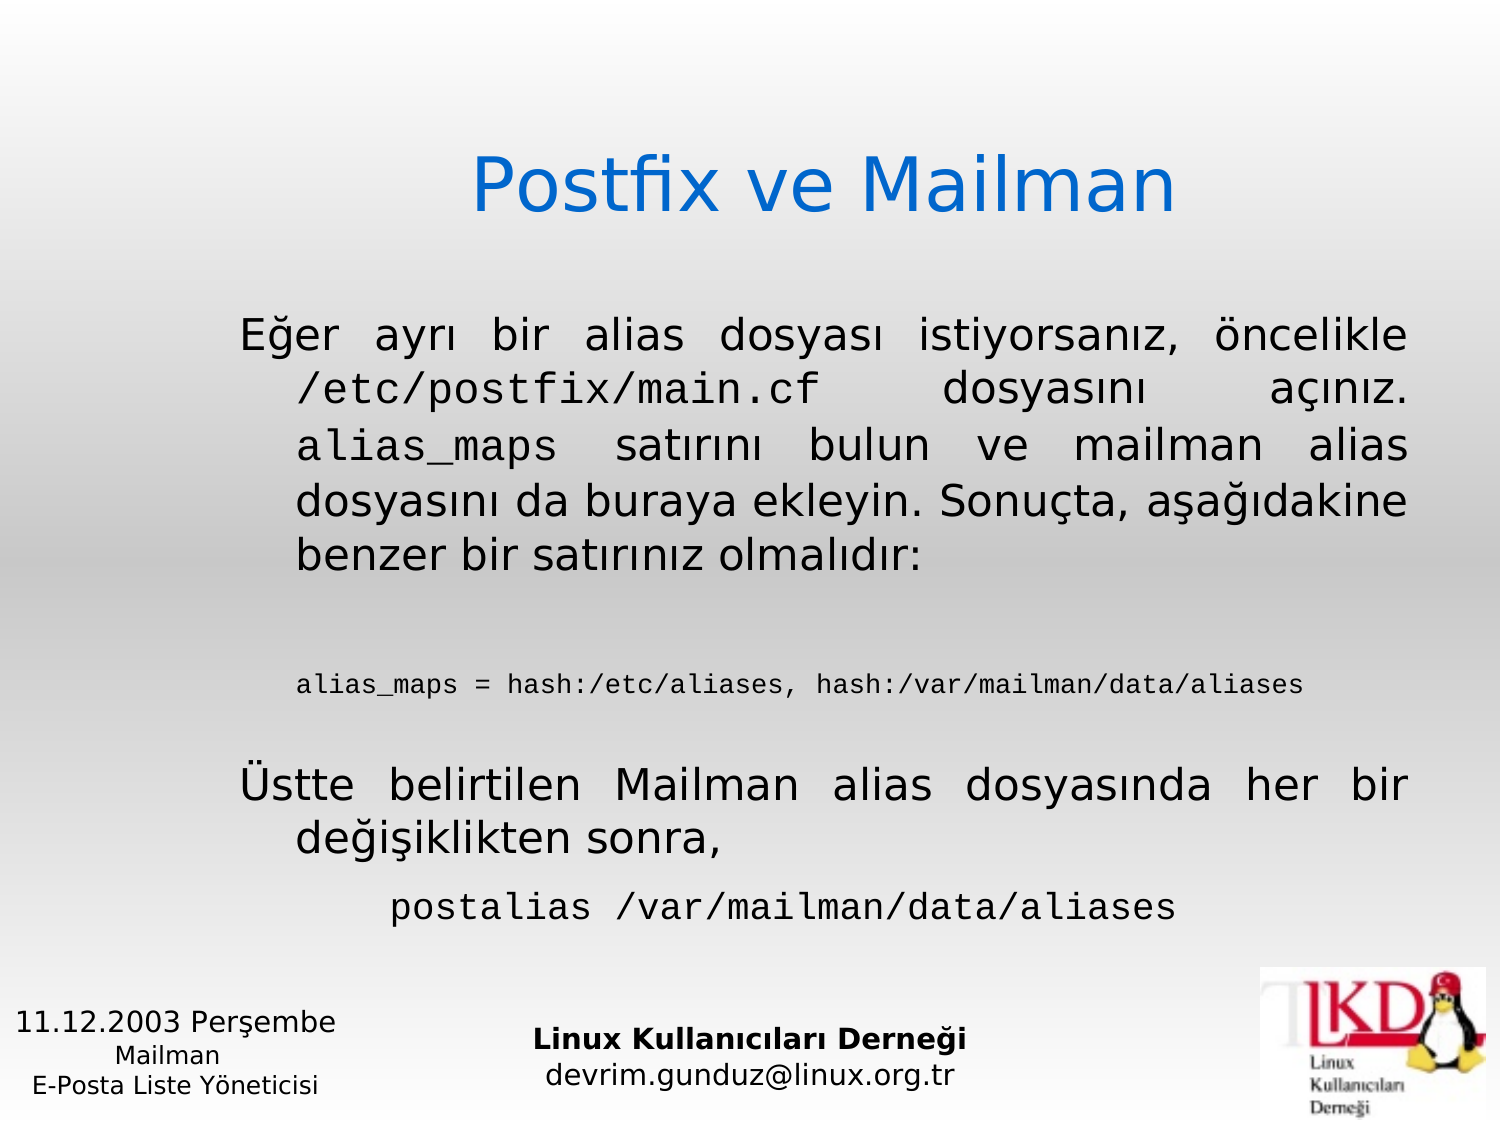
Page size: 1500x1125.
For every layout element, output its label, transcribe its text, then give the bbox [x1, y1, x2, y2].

picture [1260, 967, 1486, 1120]
title Postfix ve Mailman [224, 49, 1425, 237]
list Eğer ayrı bir alias dosyası istiyorsanız, öncelikle /etc/postfix/main.cf dosyasını açınız. alias_maps satırını bulun ve mailman alias dosyasını da buraya ekleyin. Sonuçta, aşağıdakine benzer bir satırınız olmalıdır: alias_maps = hash:/etc/aliases, hash:/var/mailman/data/aliases Üstte belirtilen Mailman alias dosyasında her bir değişiklikten sonra, postalias /var/mailman/data/aliases [224, 299, 1425, 975]
